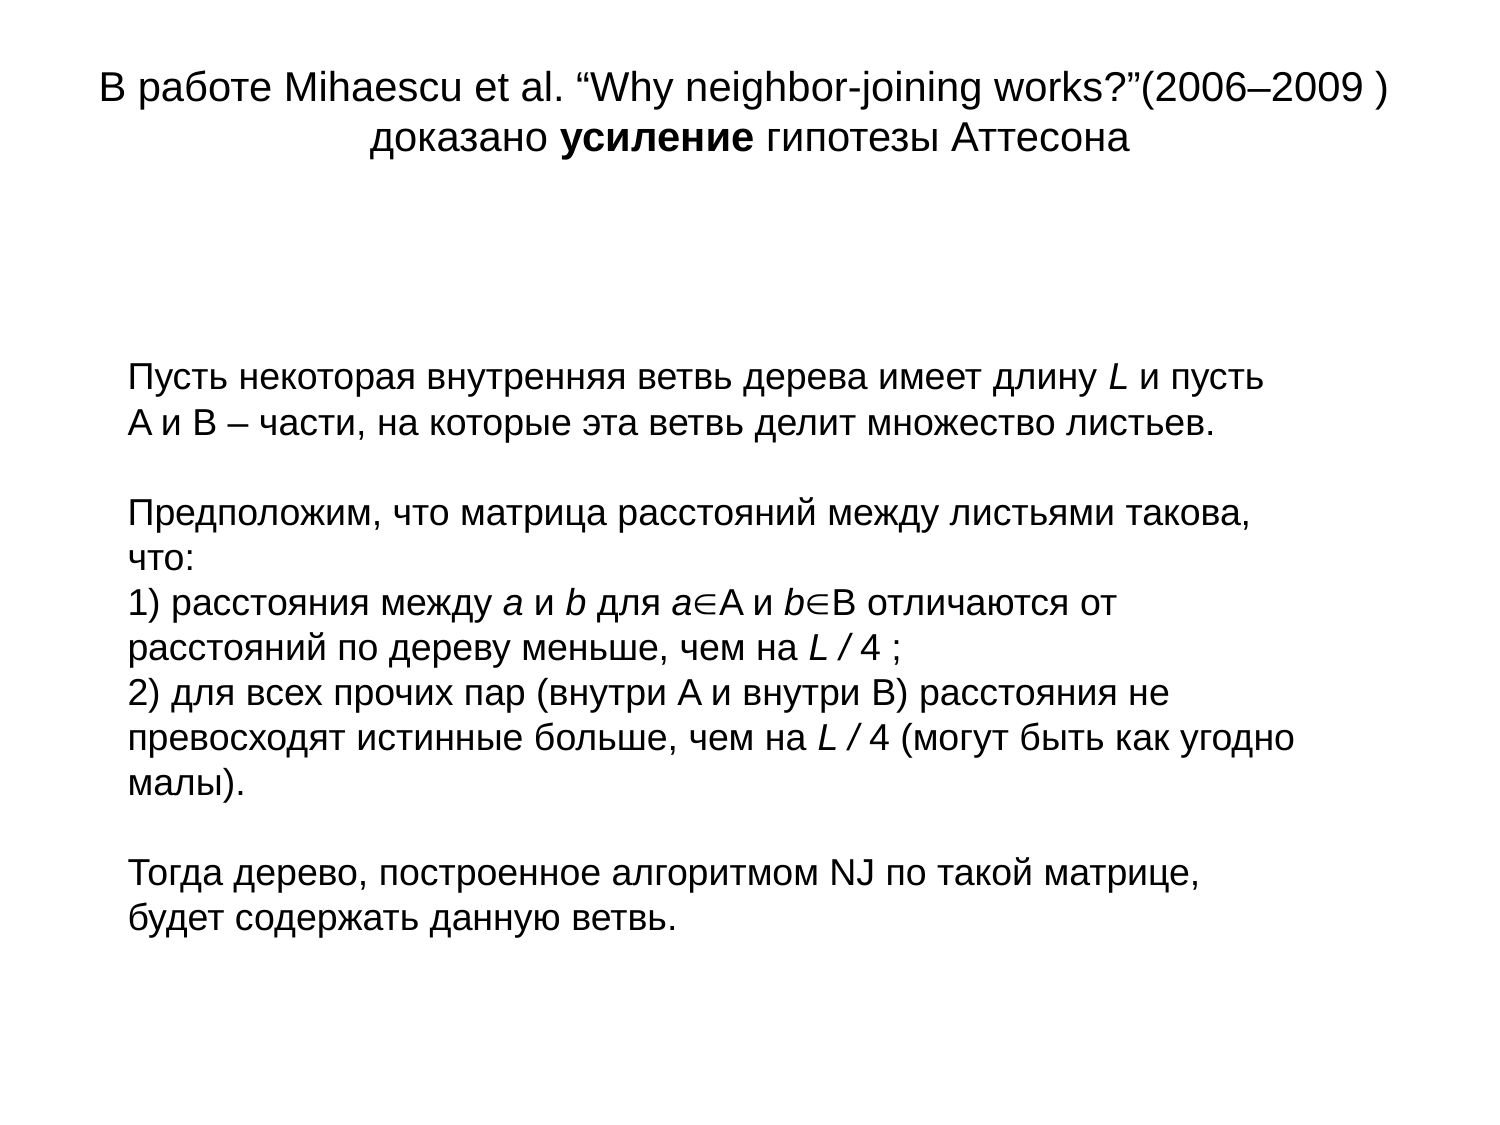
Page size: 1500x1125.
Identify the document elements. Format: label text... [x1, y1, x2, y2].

text_box Пусть некоторая внутренняя ветвь дерева имеет длину L и пусть A и B – части, на которые эта ветвь делит множество листьев. Предположим, что матрица расстояний между листьями такова, что: 1) расстояния между a и b для aA и bB отличаются от расстояний по дереву меньше, чем на L / 4 ; 2) для всех прочих пар (внутри A и внутри B) расстояния не превосходят истинные больше, чем на L / 4 (могут быть как угодно малы). Тогда дерево, построенное алгоритмом NJ по такой матрице, будет содержать данную ветвь. [112, 337, 1313, 946]
title В работе Mihaescu et al. “Why neighbor-joining works?”(2006–2009 ) доказано усиление гипотезы Аттесона [75, 45, 1425, 256]
